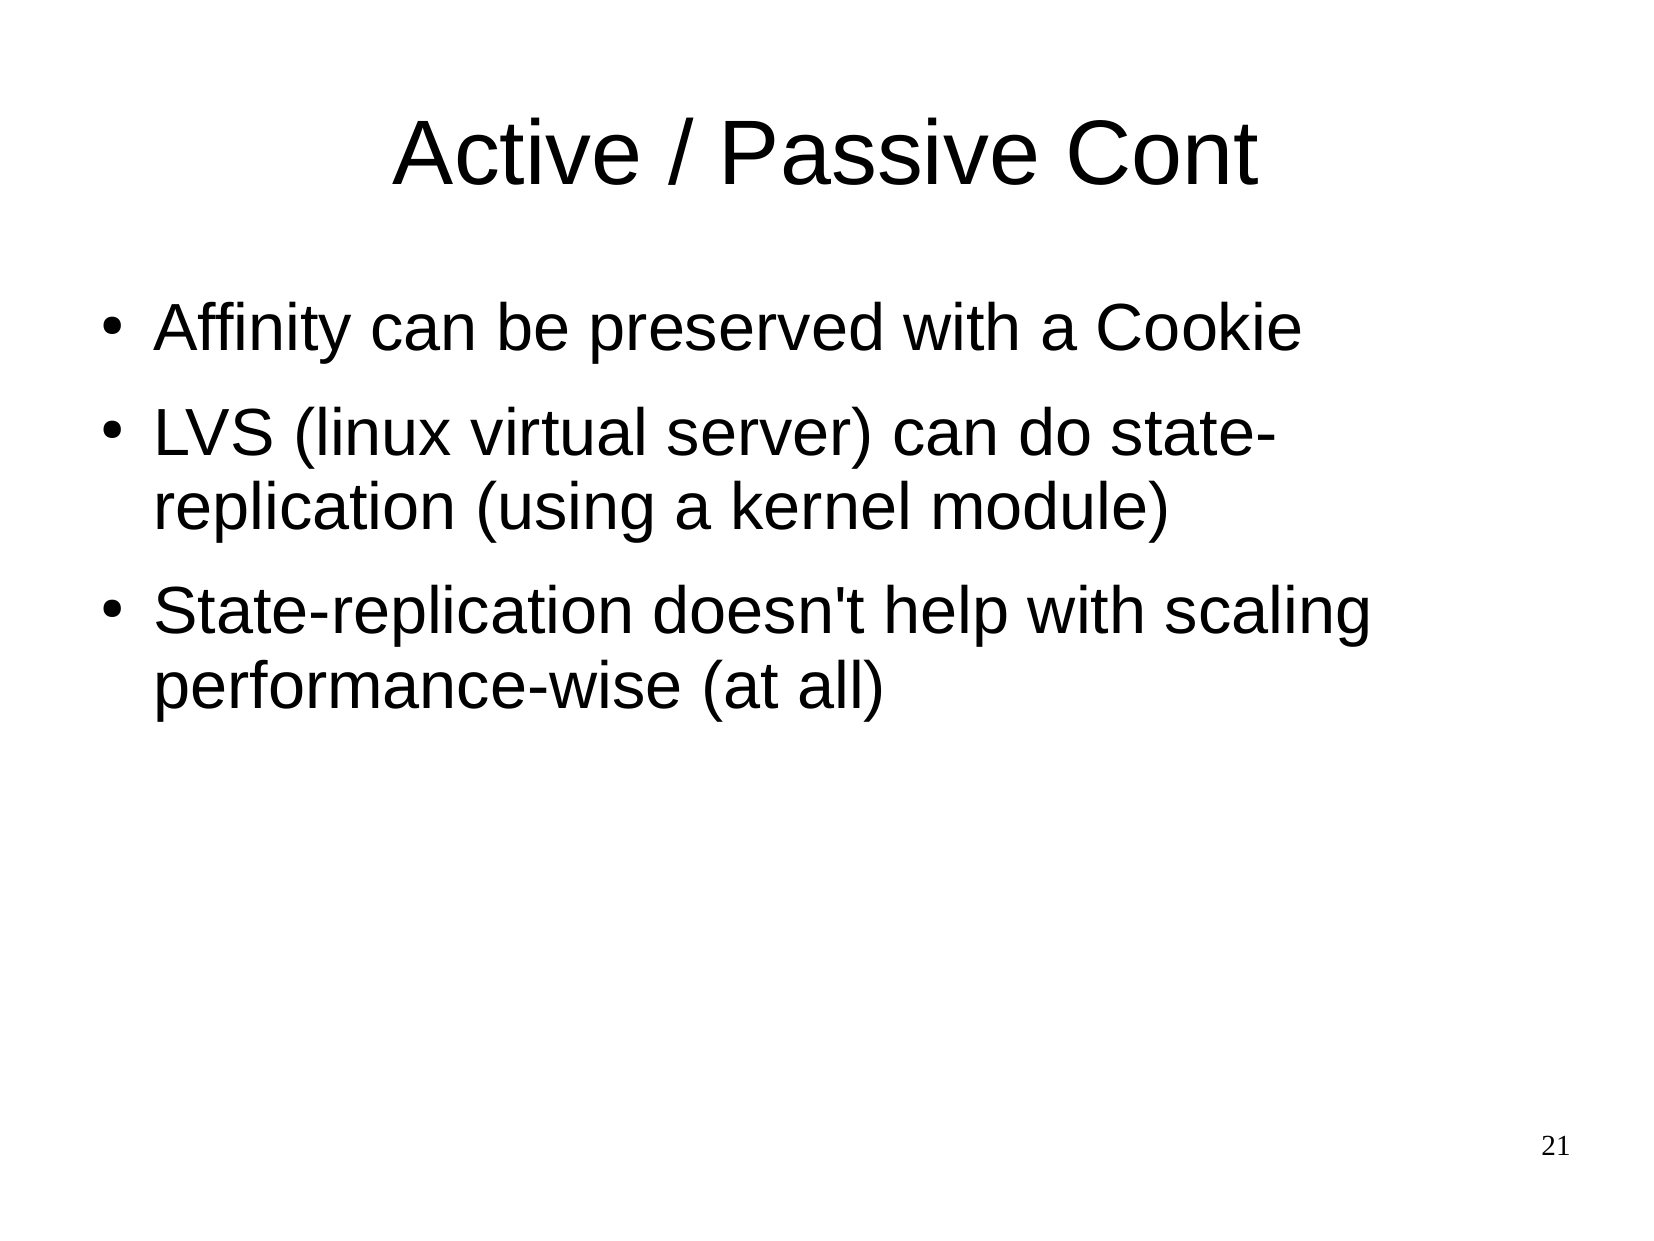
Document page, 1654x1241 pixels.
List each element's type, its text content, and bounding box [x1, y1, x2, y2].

list Affinity can be preserved with a Cookie LVS (linux virtual server) can do state-replication (using a kernel module) State-replication doesn't help with scaling performance-wise (at all) [82, 290, 1571, 1109]
title Active / Passive Cont [82, 49, 1571, 257]
